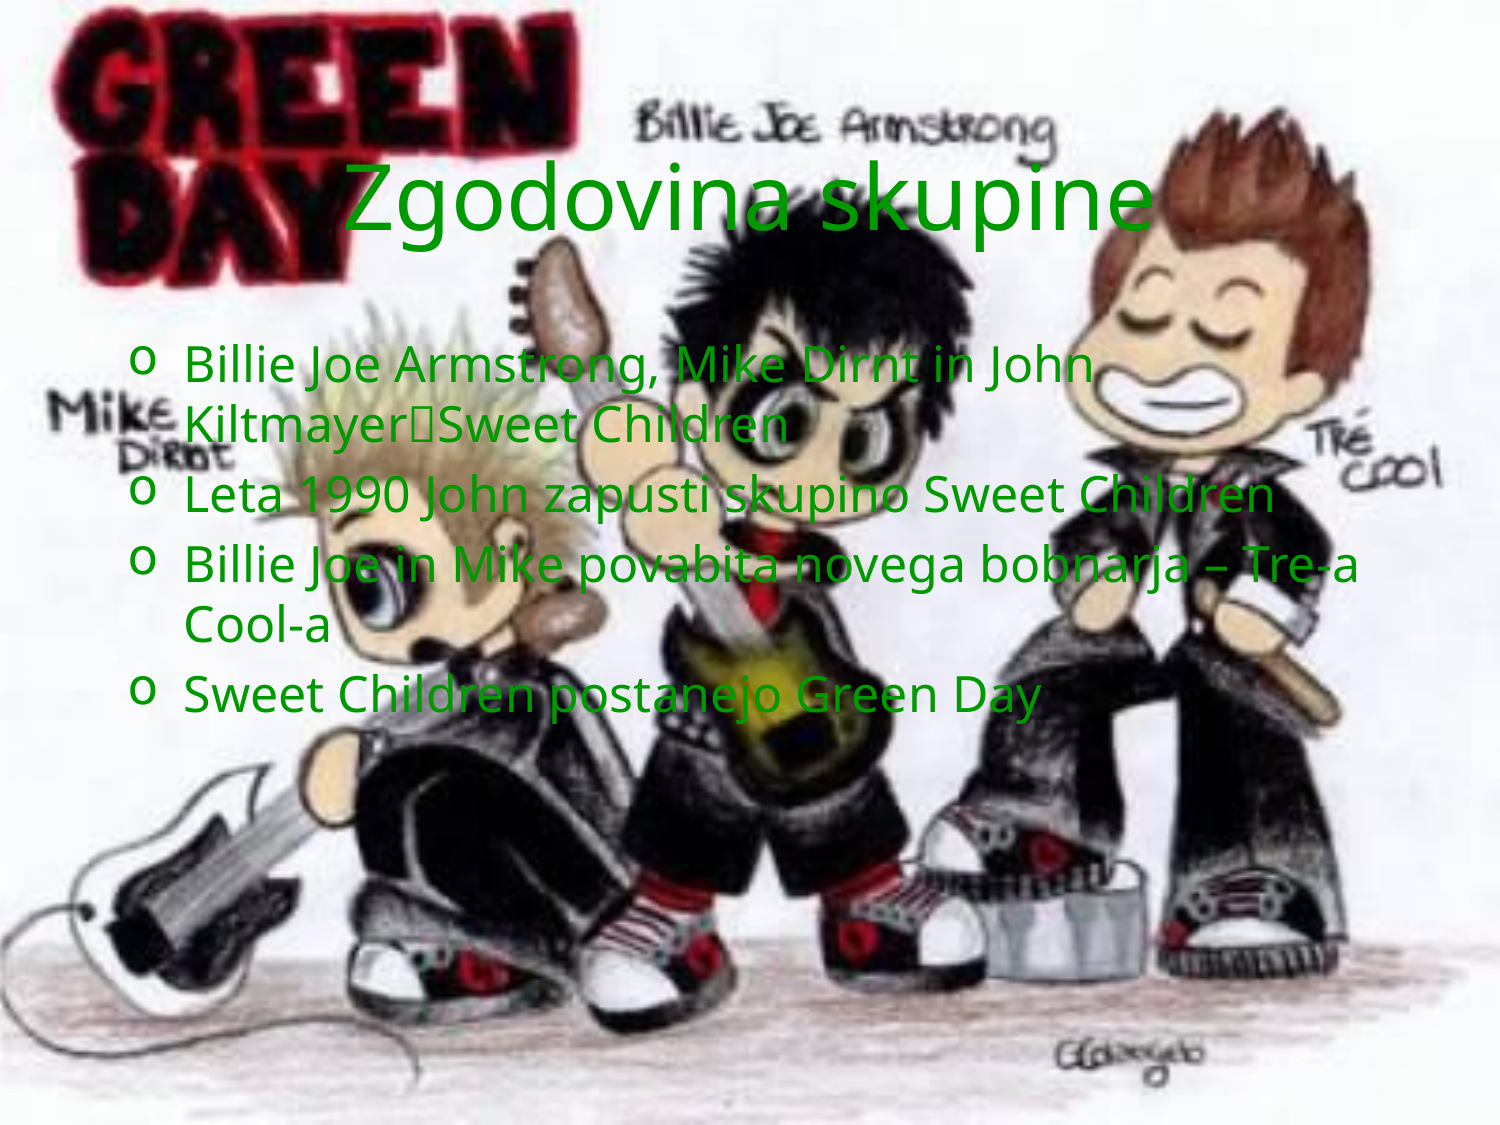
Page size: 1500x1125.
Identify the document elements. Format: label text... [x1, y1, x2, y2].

picture [0, 0, 1500, 1125]
list Billie Joe Armstrong, Mike Dirnt in John KiltmayerSweet Children Leta 1990 John zapusti skupino Sweet Children Billie Joe in Mike povabita novega bobnarja – Tre-a Cool-a Sweet Children postanejo Green Day [112, 324, 1388, 1000]
title Zgodovina skupine [112, 99, 1388, 288]
